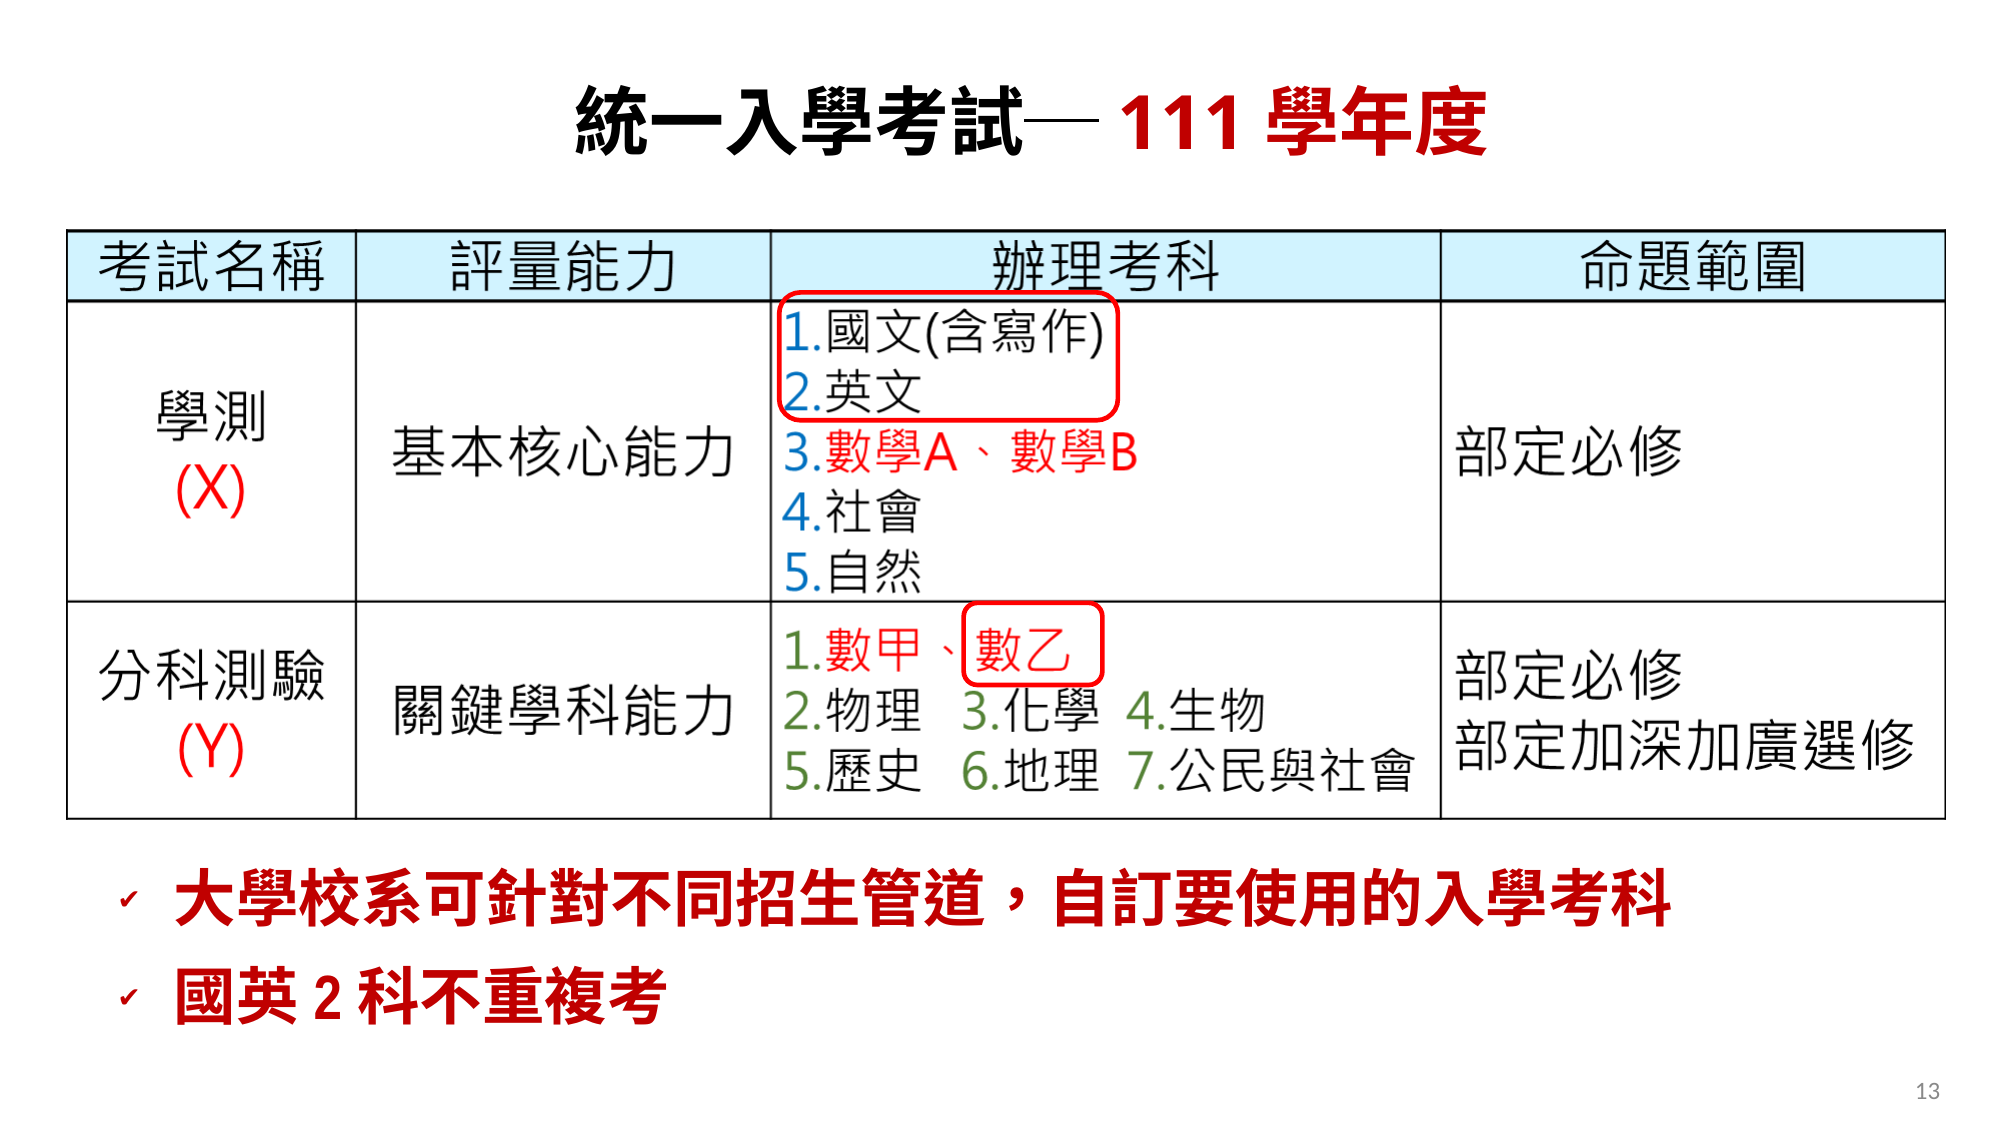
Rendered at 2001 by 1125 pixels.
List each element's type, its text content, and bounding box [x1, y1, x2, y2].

text_box 13 [1767, 1066, 2000, 1106]
text_box 統一入學考試─111學年度 [559, 55, 1614, 185]
picture [66, 215, 1946, 833]
text_box 大學校系可針對不同招生管道，自訂要使用的入學考科 國英2科不重複考 [102, 841, 1910, 1042]
